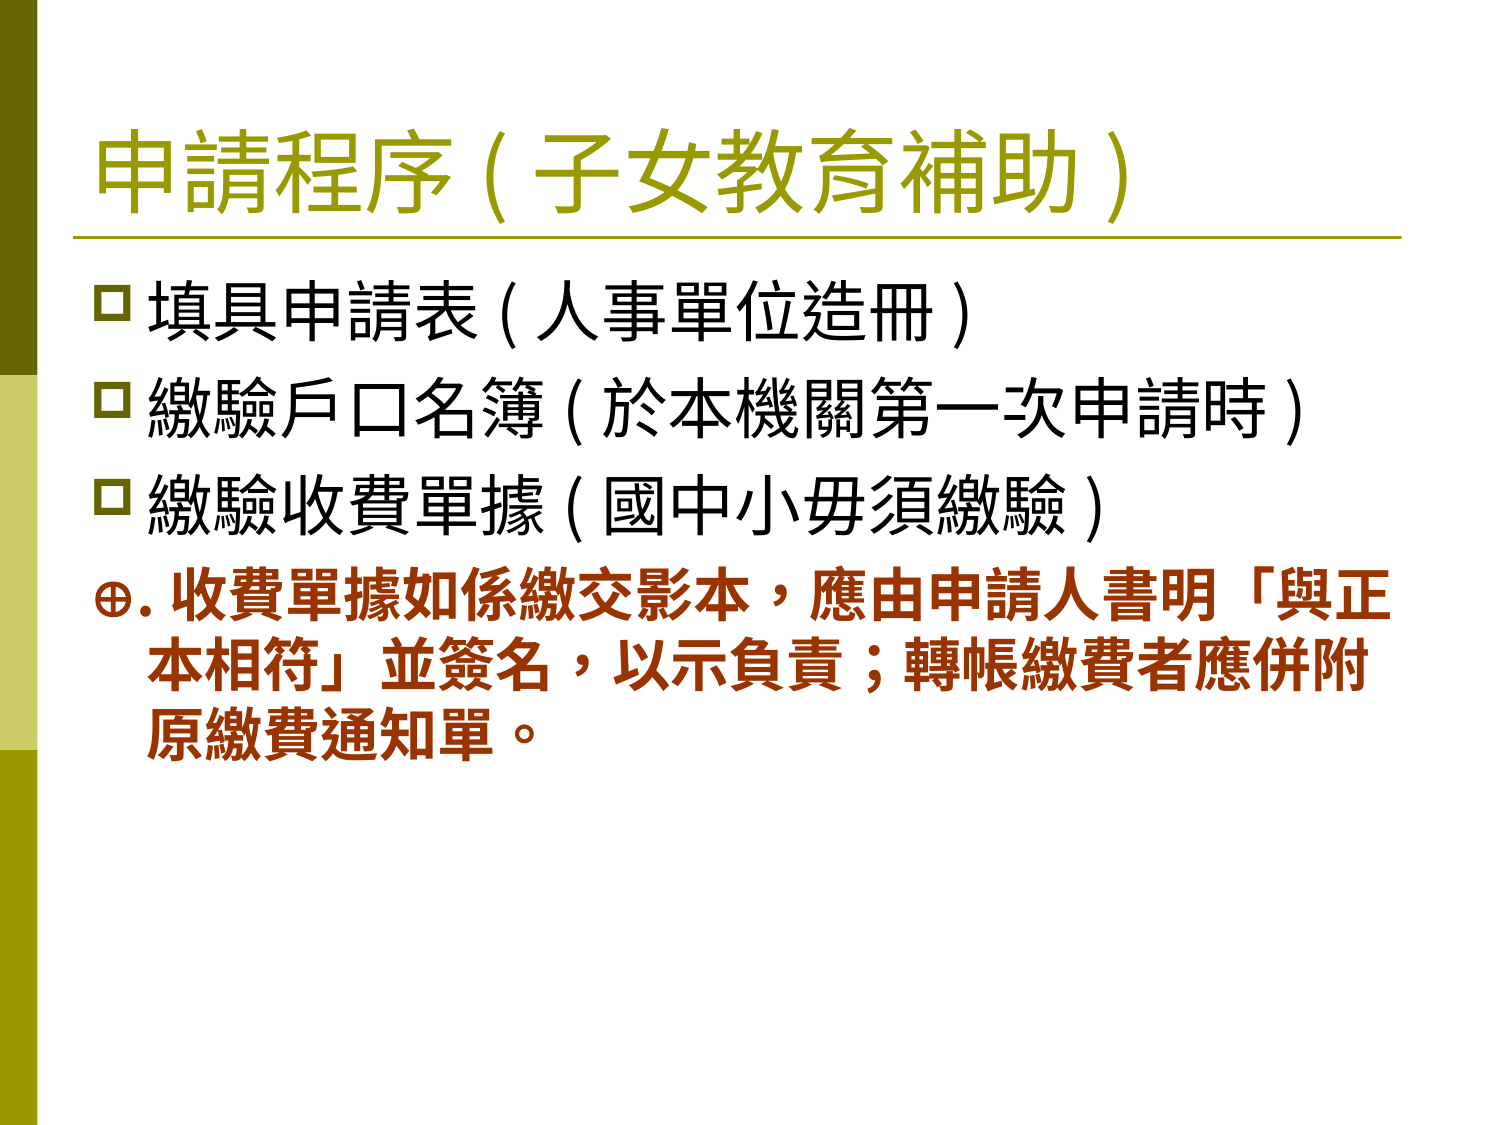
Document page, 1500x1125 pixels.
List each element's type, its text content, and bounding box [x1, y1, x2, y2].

list 填具申請表(人事單位造冊) 繳驗戶口名簿(於本機關第一次申請時) 繳驗收費單據(國中小毋須繳驗) .收費單據如係繳交影本，應由申請人書明「與正本相符」並簽名，以示負責；轉帳繳費者應併附原繳費通知單。 [75, 262, 1426, 1083]
title 申請程序(子女教育補助) [75, 45, 1426, 233]
